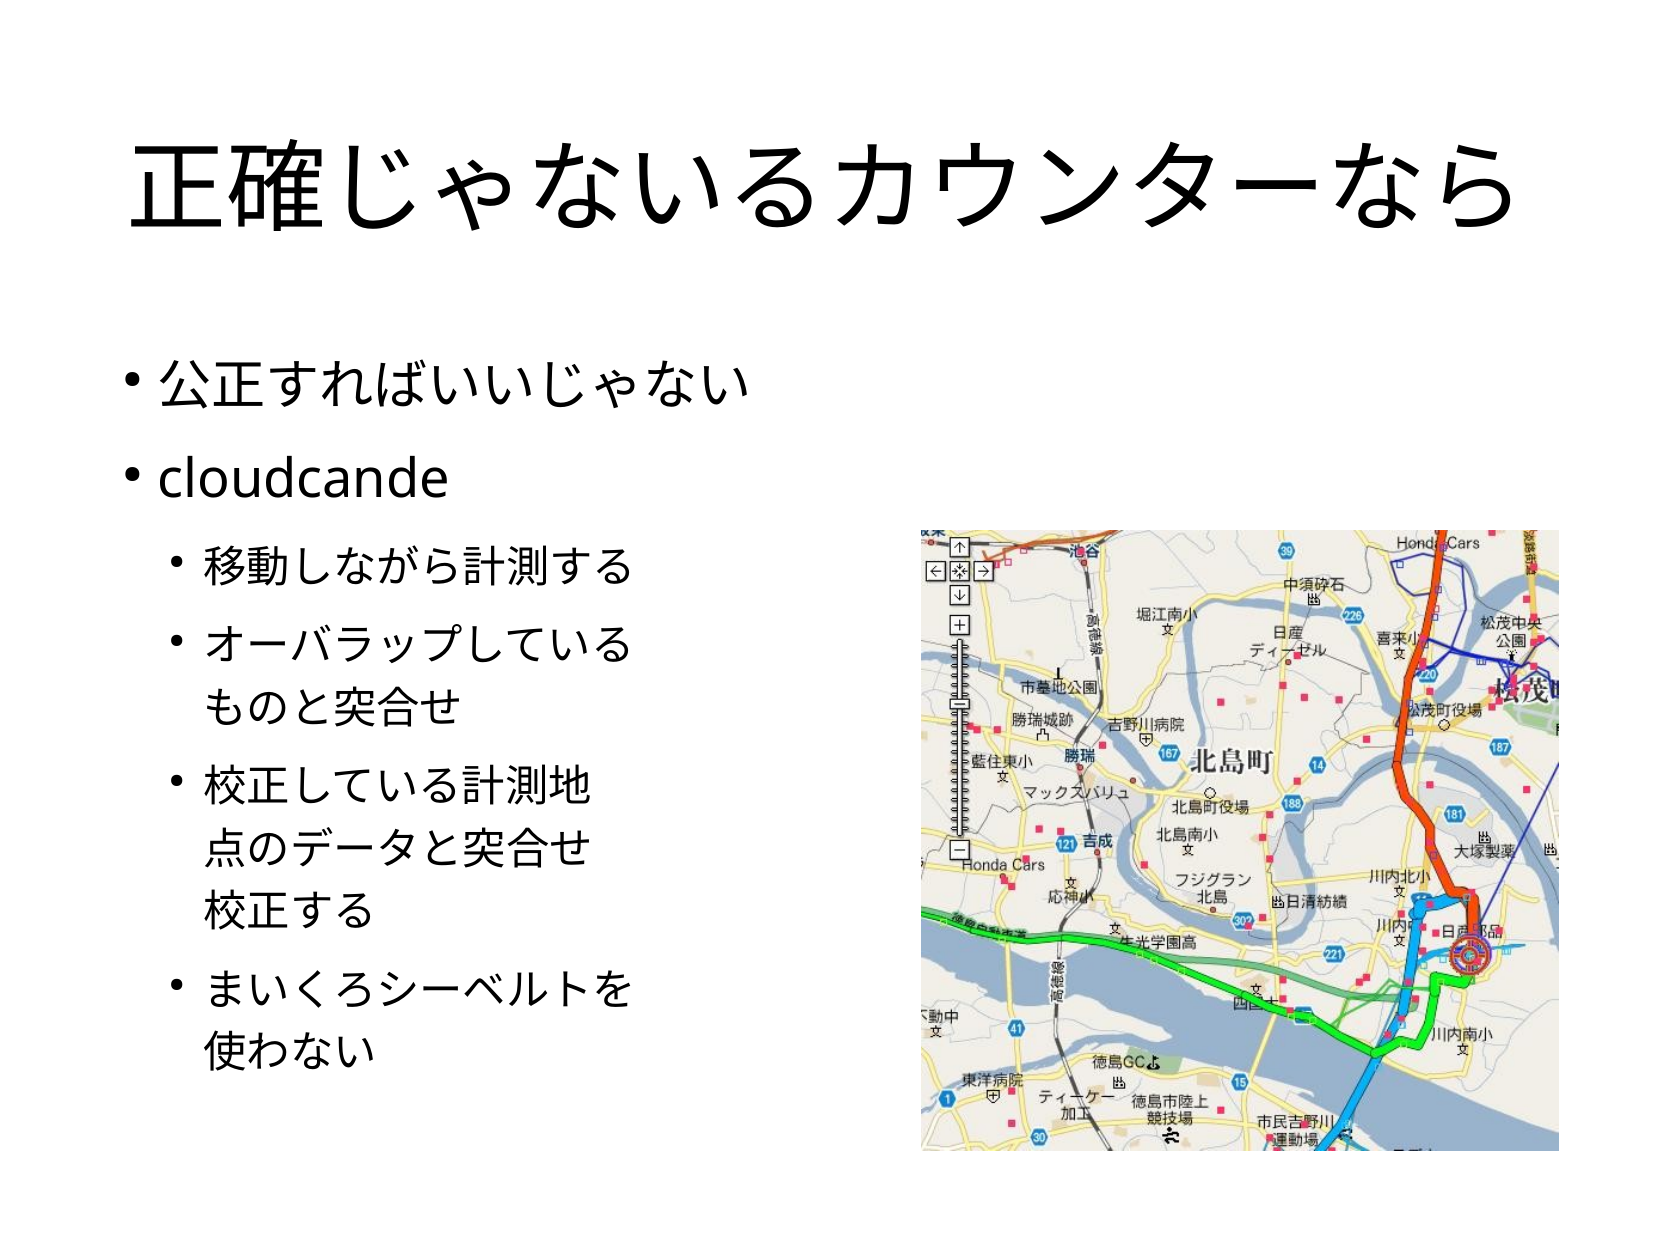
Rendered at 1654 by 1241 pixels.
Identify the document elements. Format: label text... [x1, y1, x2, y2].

list 公正すればいいじゃない cloudcande 移動しながら計測する オーバラップしている ものと突合せ 校正している計測地 点のデータと突合せ 校正する まいくろシーベルトを 使わない [111, 341, 1518, 1086]
picture [1326, 530, 1559, 1151]
picture [921, 1086, 1358, 1151]
title 正確じゃないるカウンターなら [82, 56, 1571, 303]
